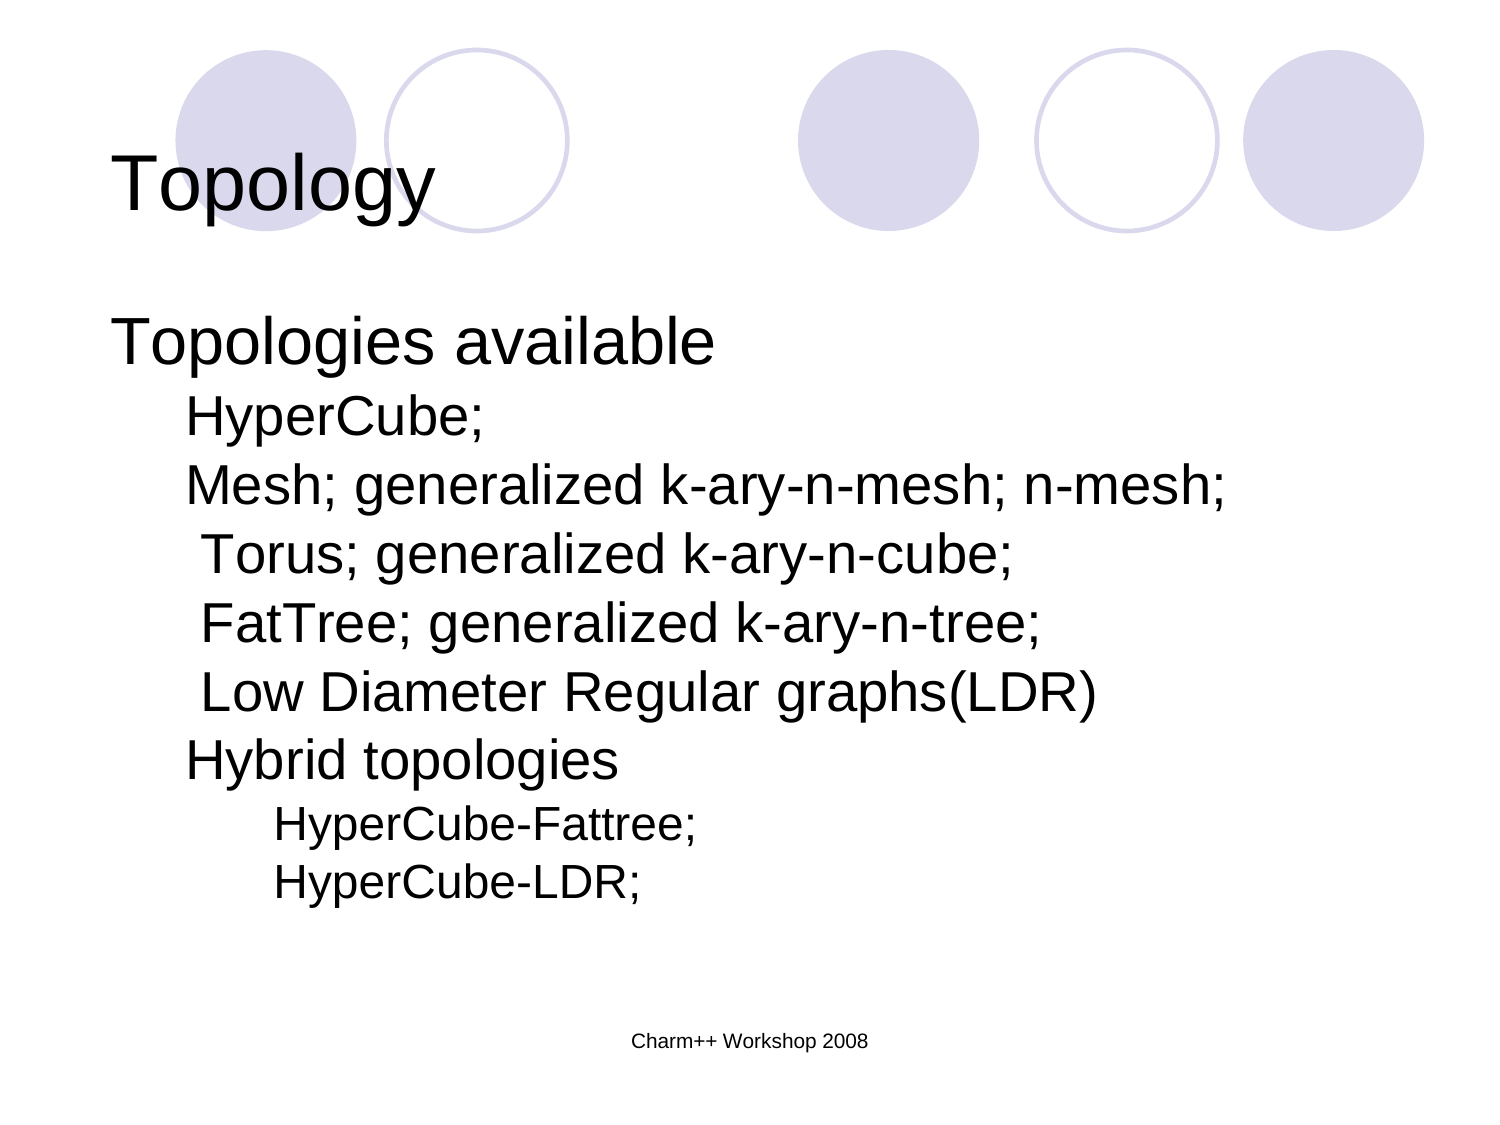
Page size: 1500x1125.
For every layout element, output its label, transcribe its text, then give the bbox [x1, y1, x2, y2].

title Topology [110, 93, 1392, 282]
list Topologies available HyperCube; Mesh; generalized k-ary-n-mesh; n-mesh; Torus; generalized k-ary-n-cube; FatTree; generalized k-ary-n-tree; Low Diameter Regular graphs(LDR) Hybrid topologies HyperCube-Fattree; HyperCube-LDR; [110, 312, 1392, 1022]
